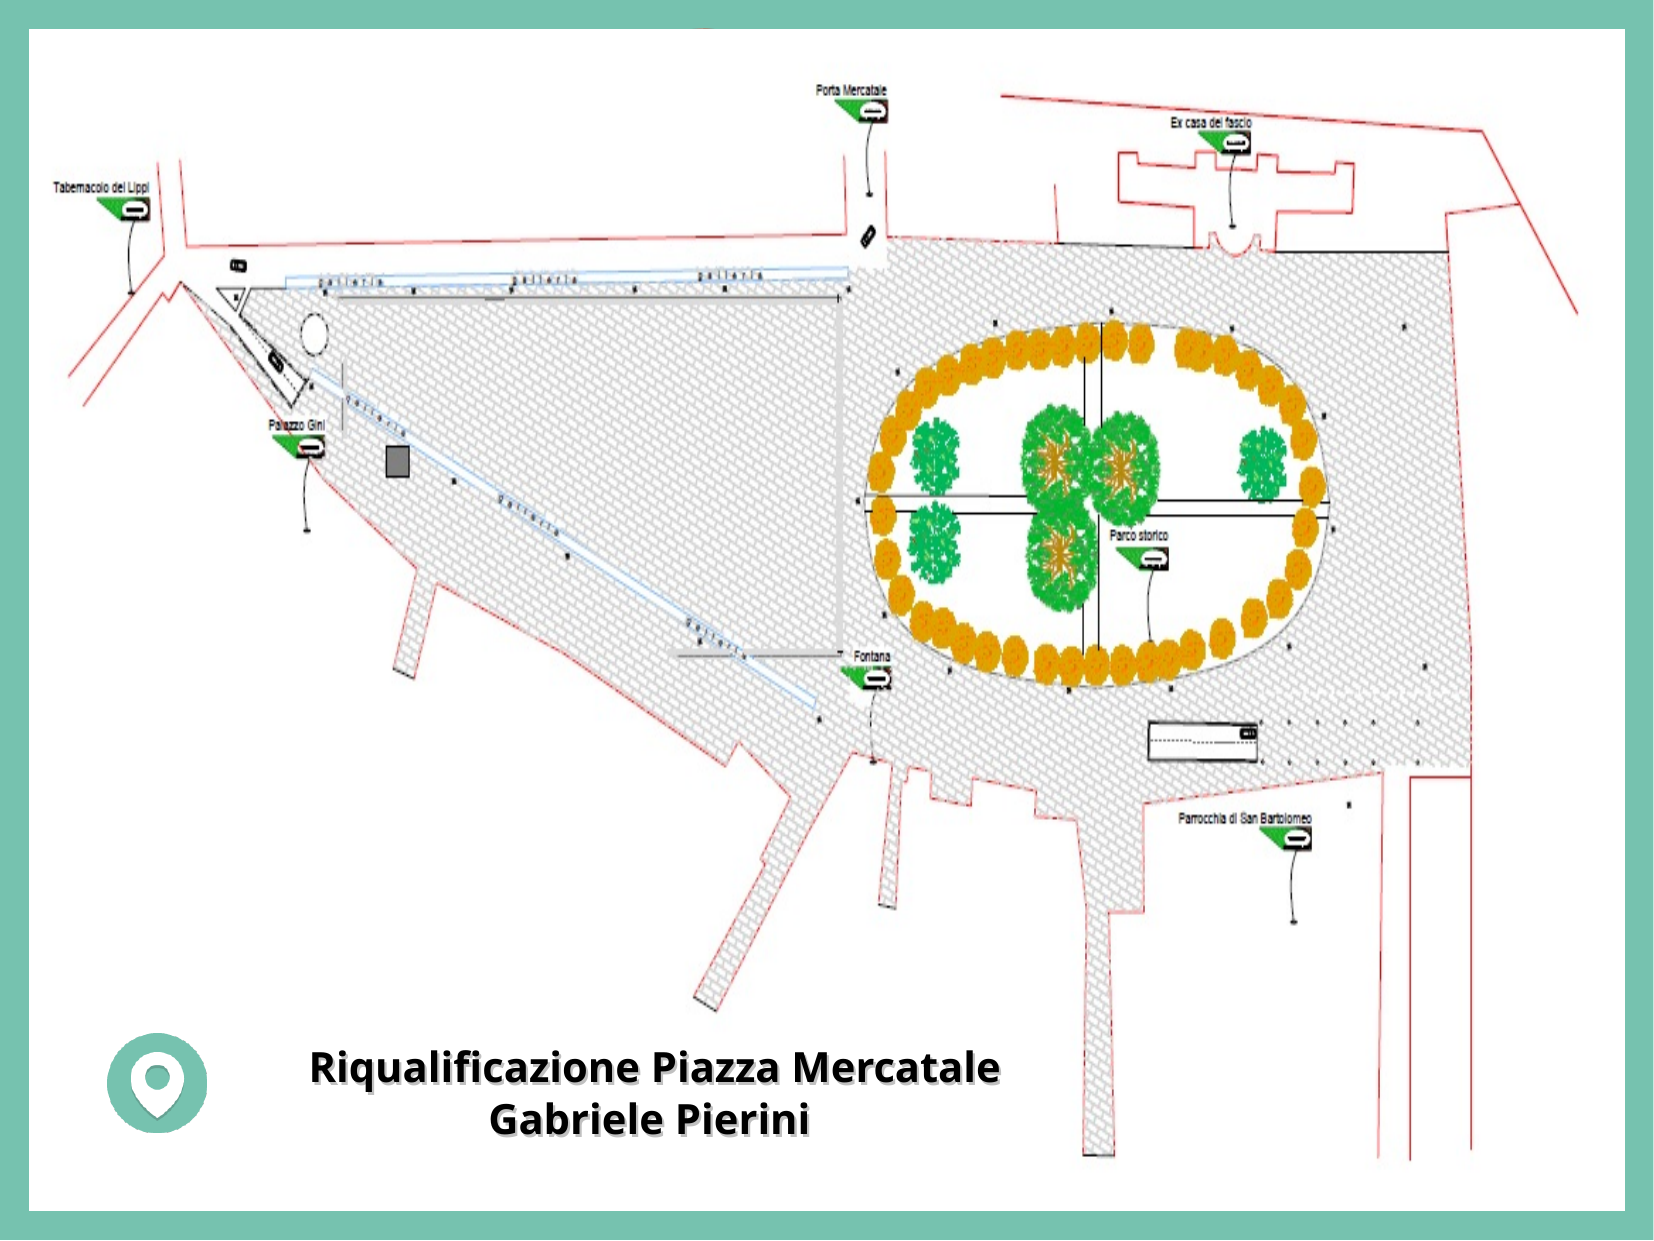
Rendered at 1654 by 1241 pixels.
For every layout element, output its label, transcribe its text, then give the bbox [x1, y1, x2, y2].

picture [29, 23, 1625, 1211]
text_box Riqualificazione Piazza Mercatale Gabriele Pierini [236, 1033, 1063, 1152]
